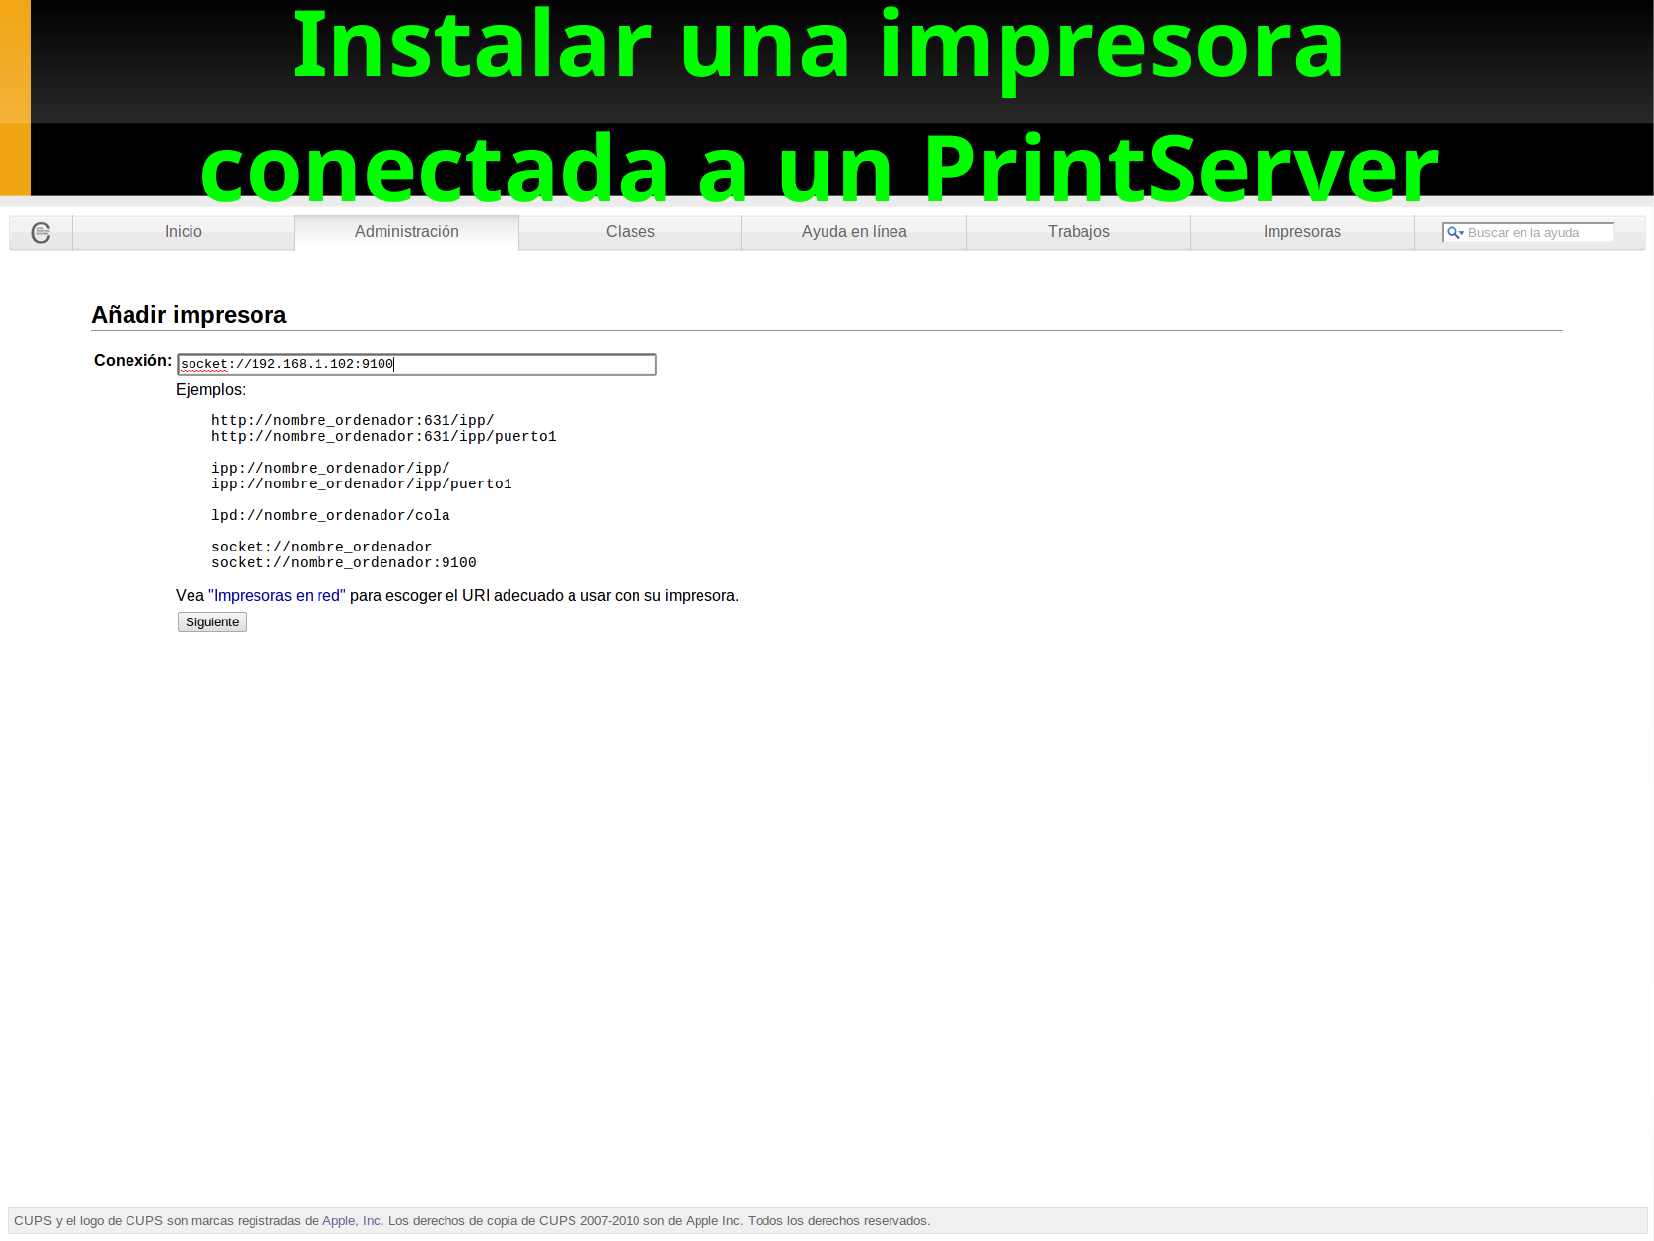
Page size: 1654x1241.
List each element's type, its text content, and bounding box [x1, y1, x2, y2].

title Instalar una impresora conectada a un PrintServer [76, 0, 1565, 206]
picture [0, 0, 1654, 1241]
